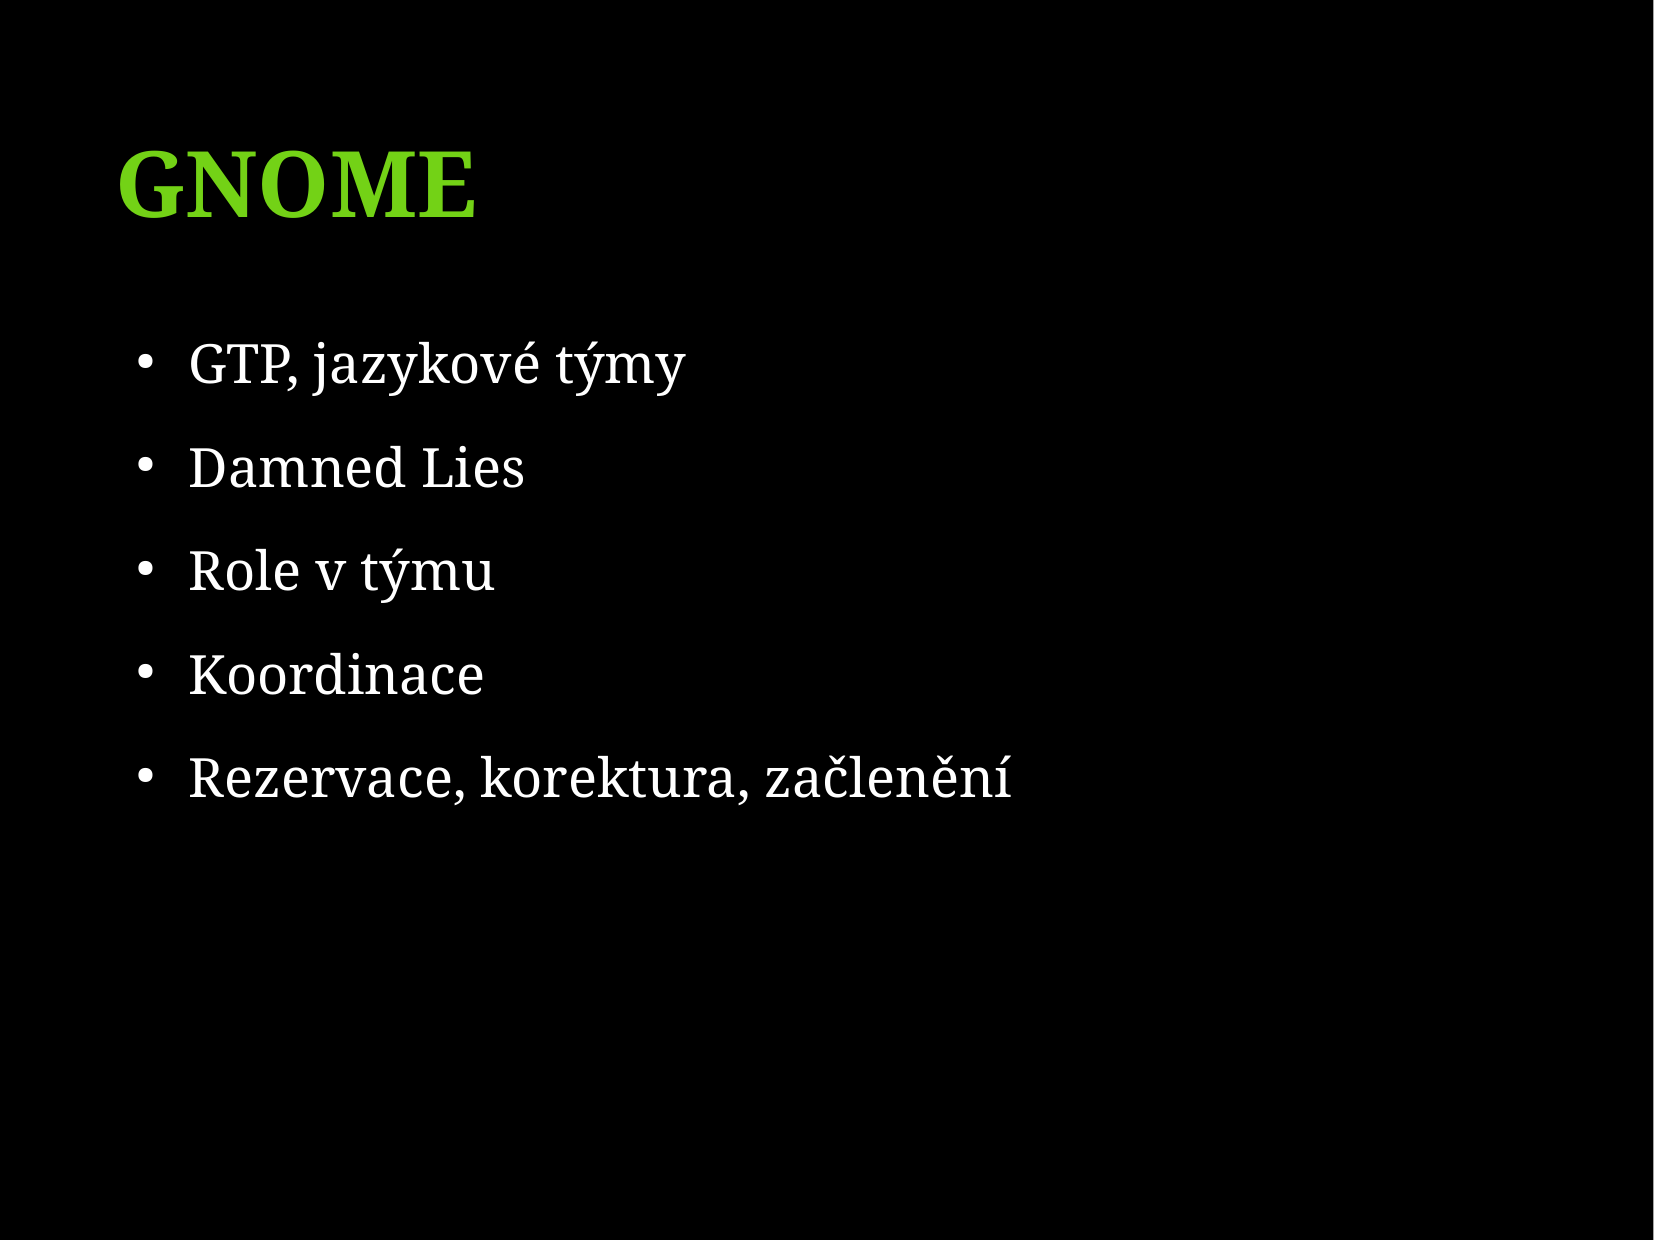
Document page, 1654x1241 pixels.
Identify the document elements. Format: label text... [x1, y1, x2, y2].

title GNOME [115, 78, 1539, 287]
list GTP, jazykové týmy Damned Lies Role v týmu Koordinace Rezervace, korektura, začlenění [118, 325, 1536, 1145]
